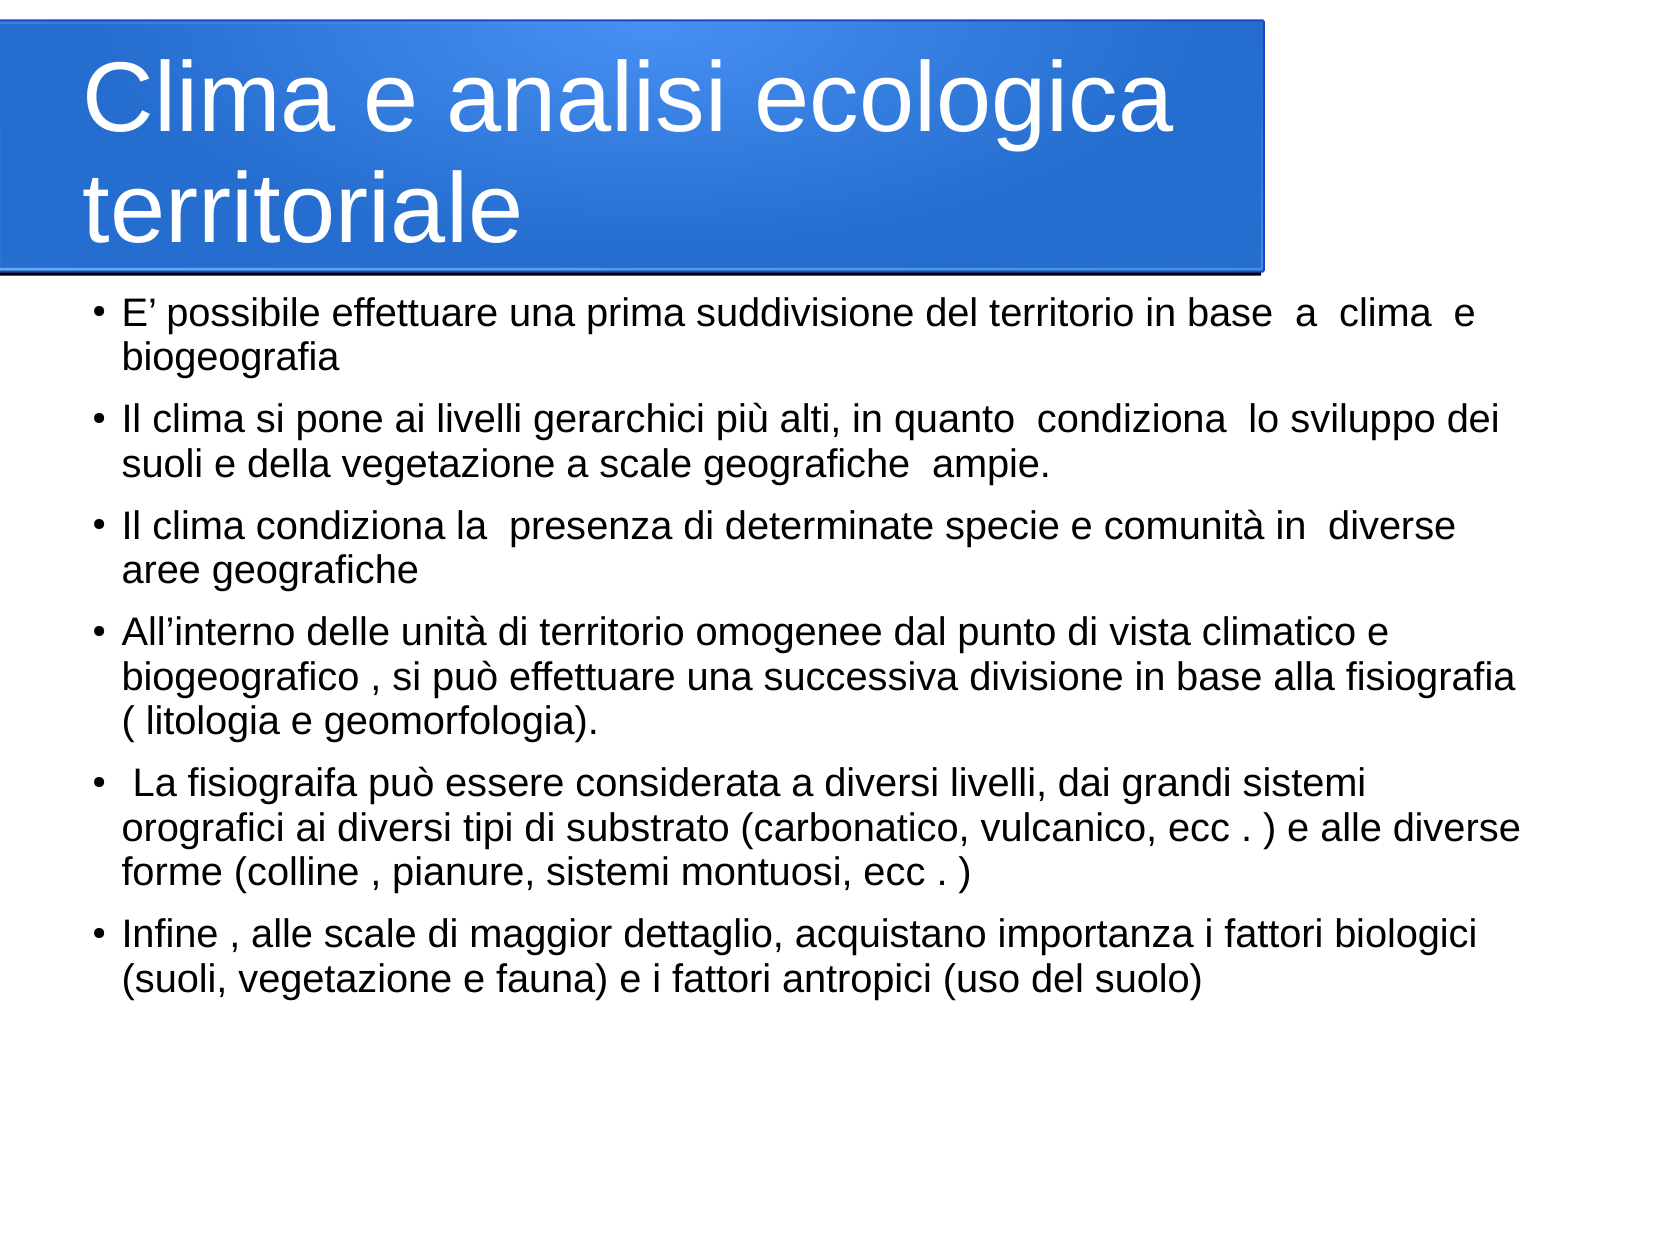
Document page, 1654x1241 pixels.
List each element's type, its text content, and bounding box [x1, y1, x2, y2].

list E’ possibile effettuare una prima suddivisione del territorio in base a clima e biogeografia Il clima si pone ai livelli gerarchici più alti, in quanto condiziona lo sviluppo dei suoli e della vegetazione a scale geografiche ampie. Il clima condiziona la presenza di determinate specie e comunità in diverse aree geografiche All’interno delle unità di territorio omogenee dal punto di vista climatico e biogeografico , si può effettuare una successiva divisione in base alla fisiografia ( litologia e geomorfologia). La fisiograifa può essere considerata a diversi livelli, dai grandi sistemi orografici ai diversi tipi di substrato (carbonatico, vulcanico, ecc . ) e alle diverse forme (colline , pianure, sistemi montuosi, ecc . ) Infine , alle scale di maggior dettaglio, acquistano importanza i fattori biologici (suoli, vegetazione e fauna) e i fattori antropici (uso del suolo) [82, 290, 1538, 1010]
title Clima e analisi ecologica territoriale [82, 41, 1250, 265]
